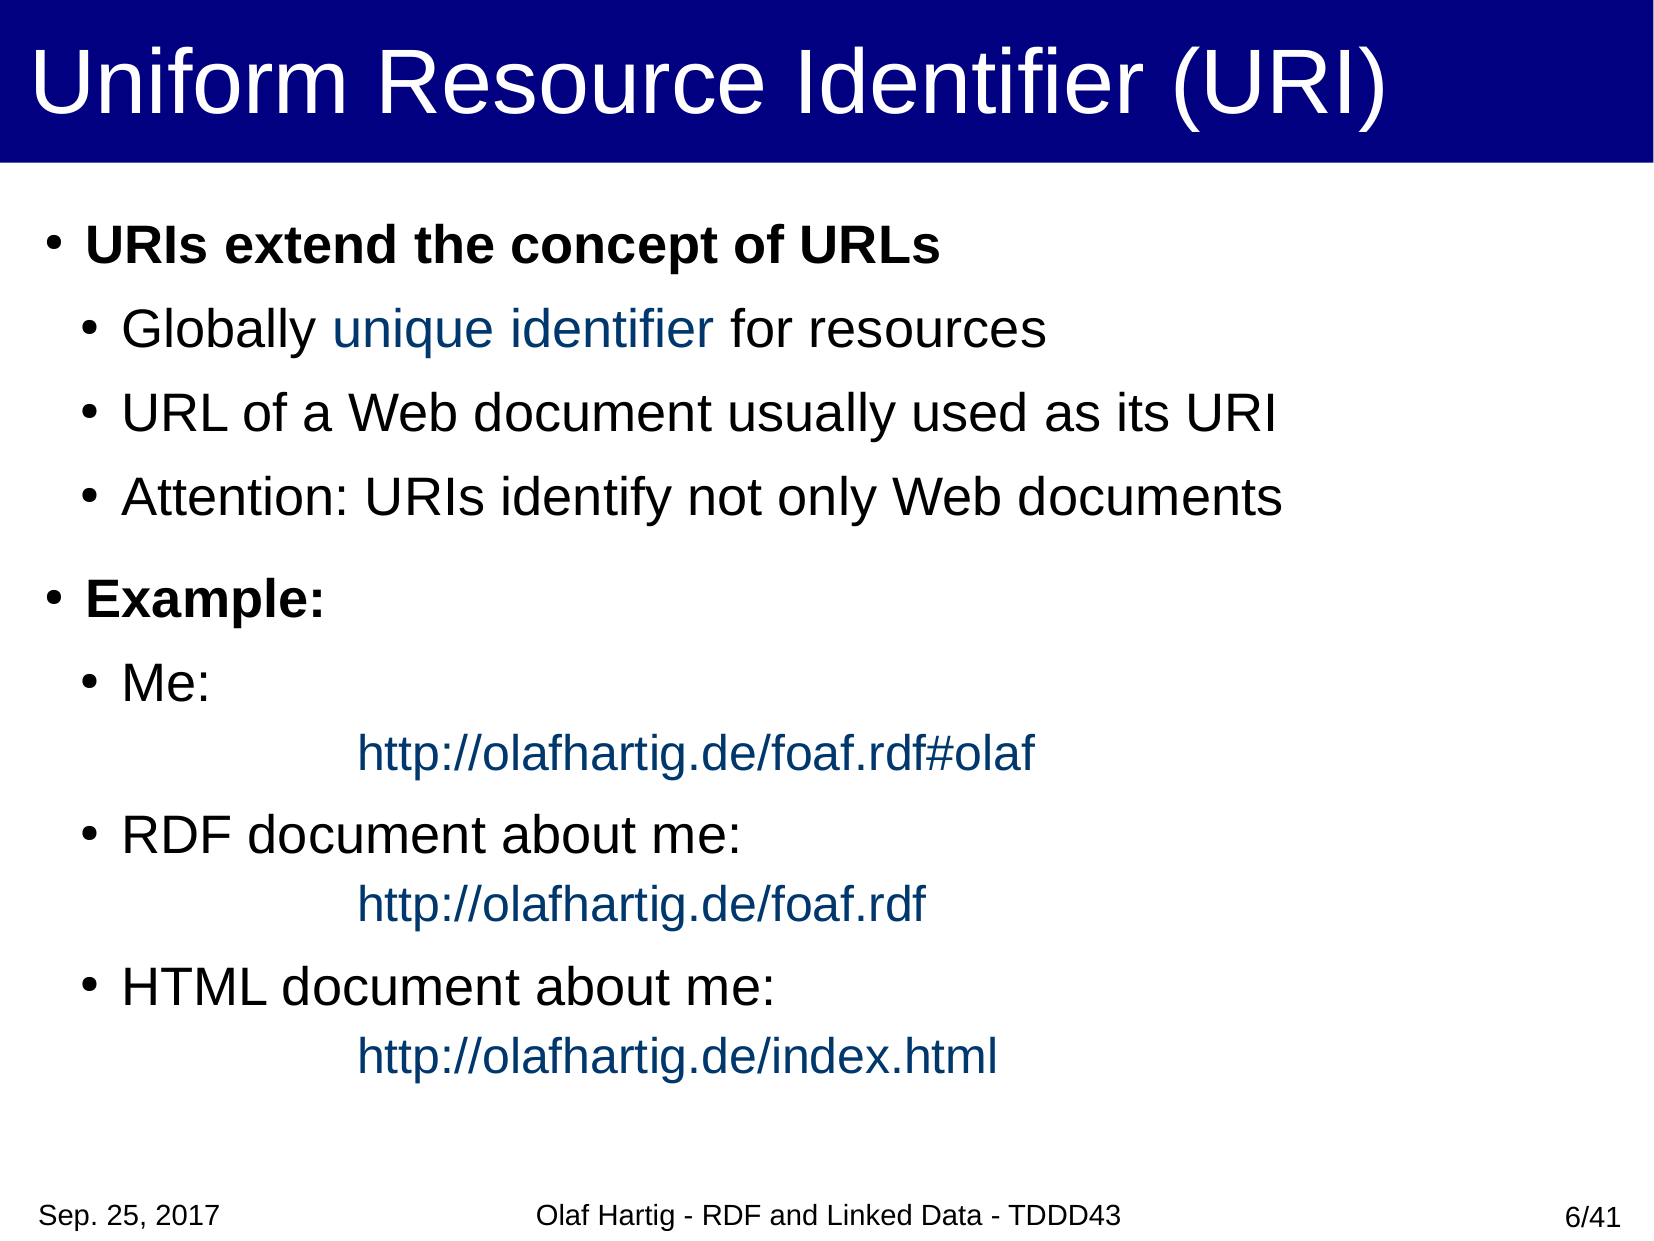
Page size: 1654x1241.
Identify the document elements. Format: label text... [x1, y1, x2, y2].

title Uniform Resource Identifier (URI) [0, 0, 1654, 163]
text_box URIs extend the concept of URLs Globally unique identifier for resources URL of a Web document usually used as its URI Attention: URIs identify not only Web documents Example: Me: http://olafhartig.de/foaf.rdf#olaf RDF document about me: http://olafhartig.de/foaf.rdf HTML document about me: http://olafhartig.de/index.html [29, 206, 1625, 1152]
